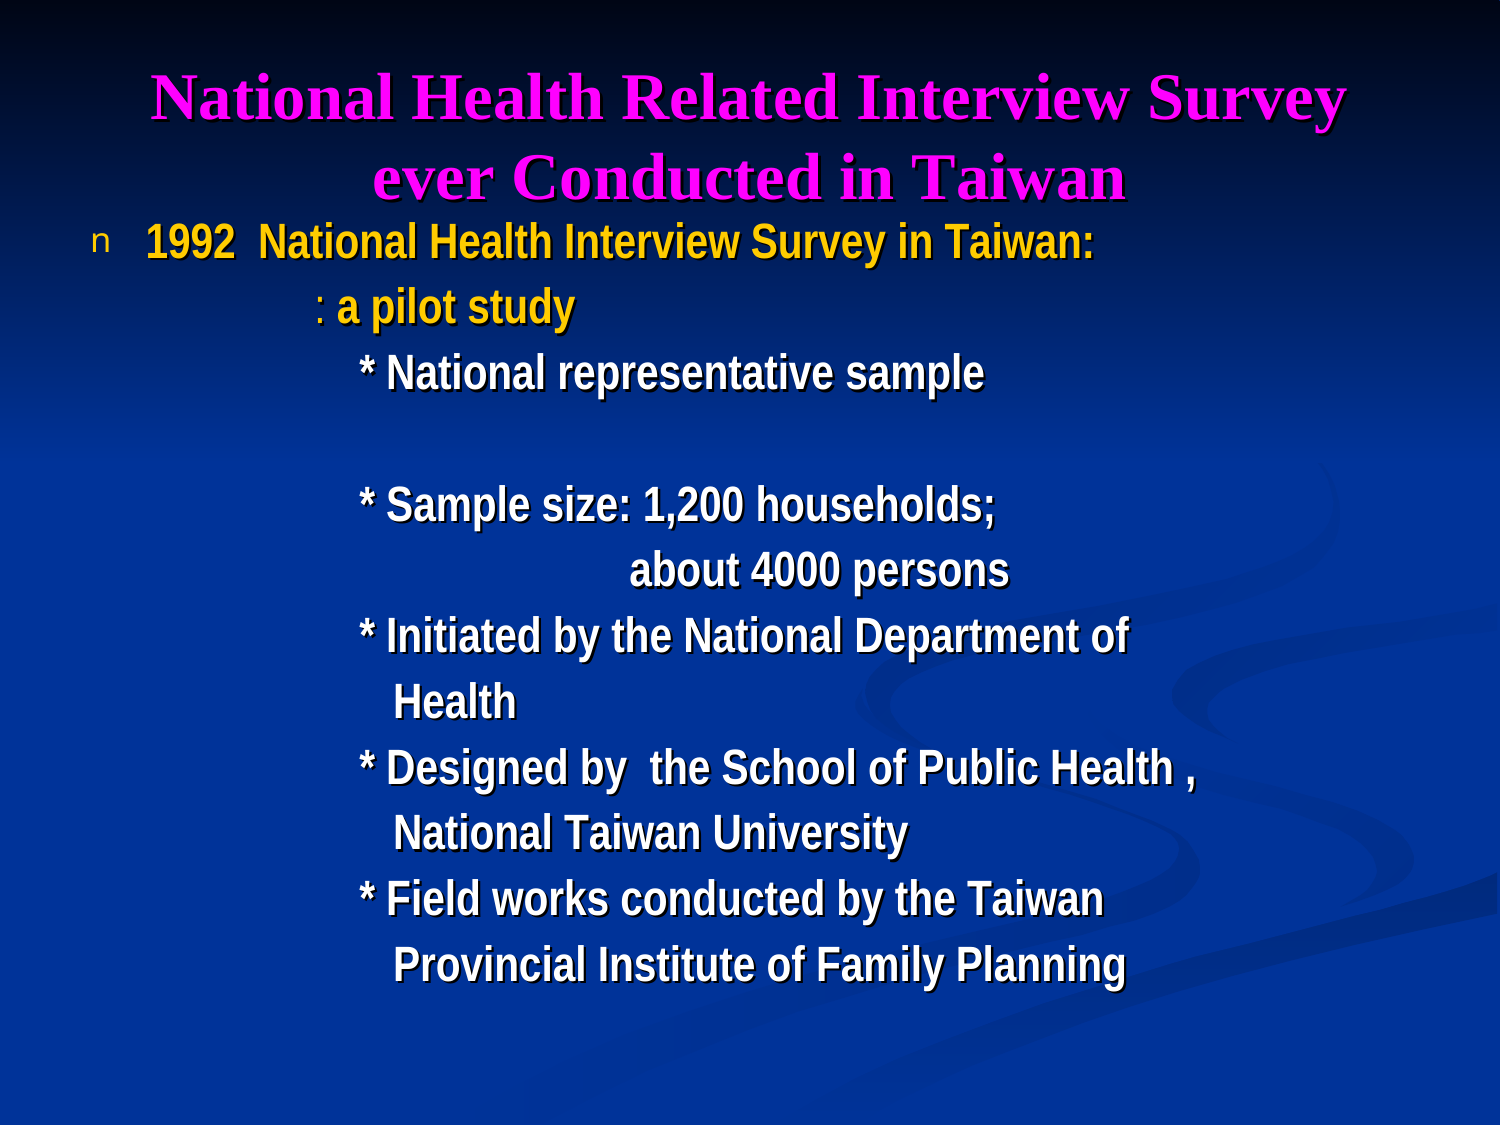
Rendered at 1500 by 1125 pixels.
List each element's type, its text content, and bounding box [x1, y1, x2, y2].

list 1992 National Health Interview Survey in Taiwan: : a pilot study * National representative sample * Sample size: 1,200 households; about 4000 persons * Initiated by the National Department of Health * Designed by the School of Public Health , National Taiwan University * Field works conducted by the Taiwan Provincial Institute of Family Planning [75, 208, 1426, 1005]
title National Health Related Interview Survey ever Conducted in Taiwan [75, 45, 1426, 185]
